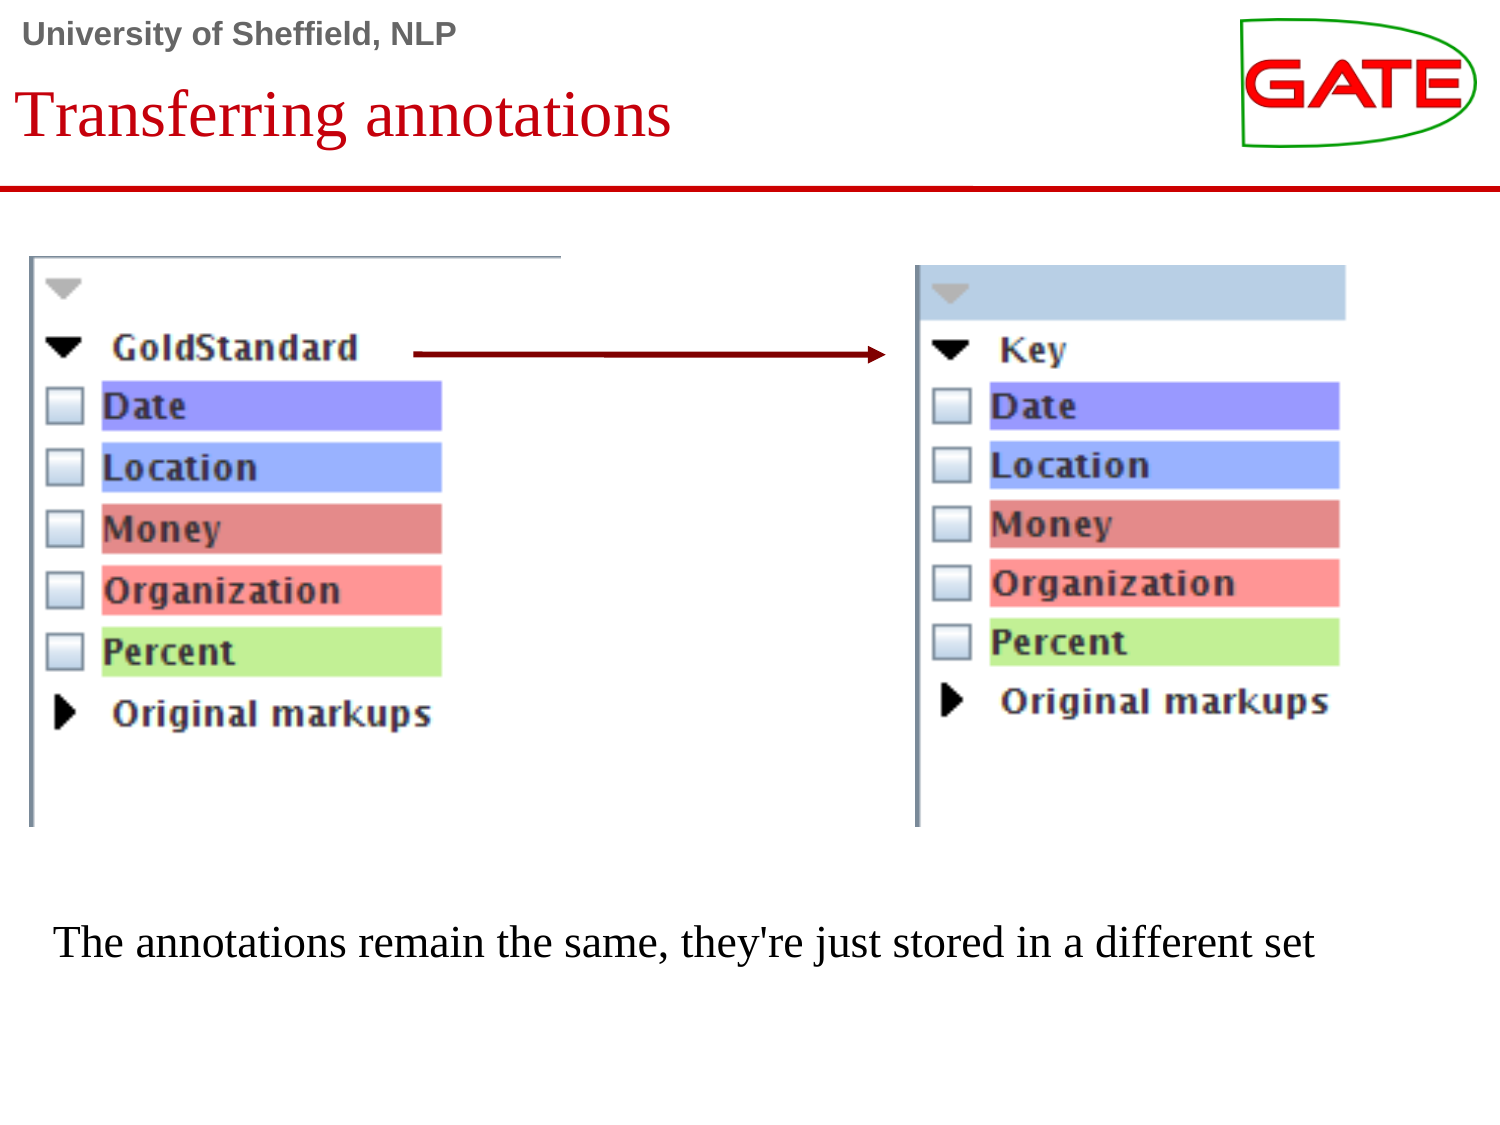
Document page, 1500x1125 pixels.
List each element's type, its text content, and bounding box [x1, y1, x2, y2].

title Transferring annotations [0, 4, 1241, 215]
picture [1241, 18, 1477, 148]
picture [915, 265, 1453, 827]
text_box The annotations remain the same, they're just stored in a different set [38, 904, 1477, 975]
picture [29, 256, 561, 827]
